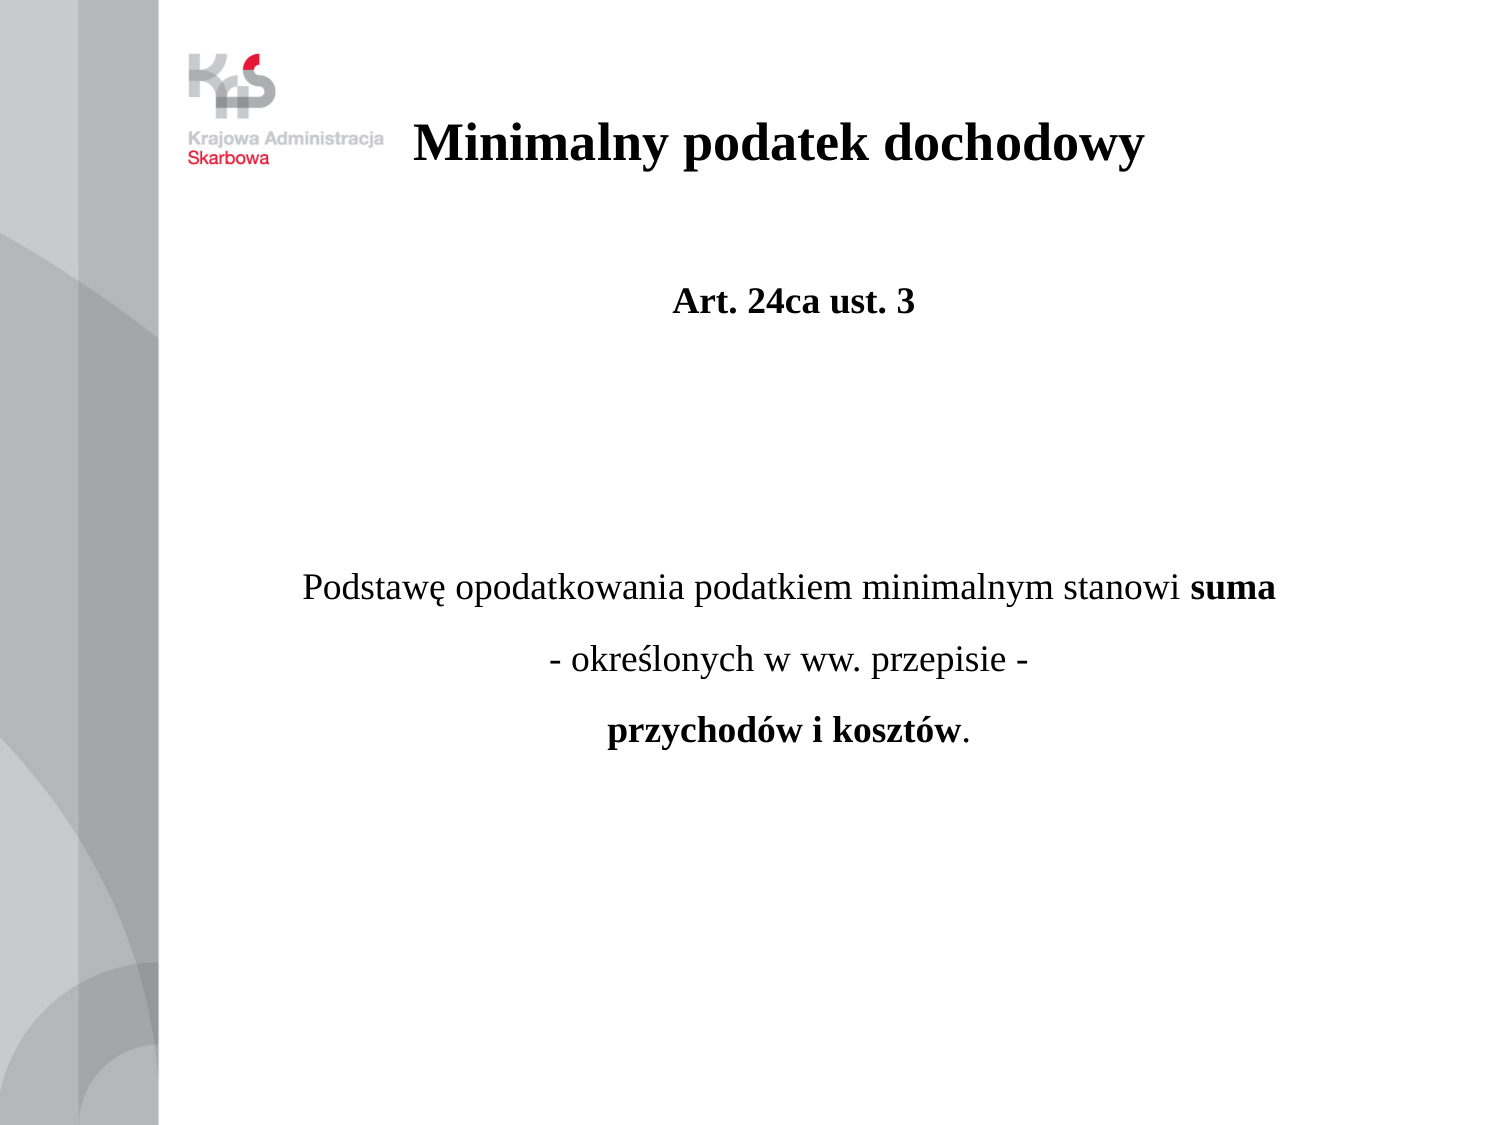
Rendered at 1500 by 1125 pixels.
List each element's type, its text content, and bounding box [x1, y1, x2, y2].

picture [0, 0, 1500, 1125]
title Minimalny podatek dochodowy [413, 44, 1424, 232]
subtitle Art. 24ca ust. 3 Podstawę opodatkowania podatkiem minimalnym stanowi suma - określonych w ww. przepisie - przychodów i kosztów. [170, 280, 1418, 1125]
